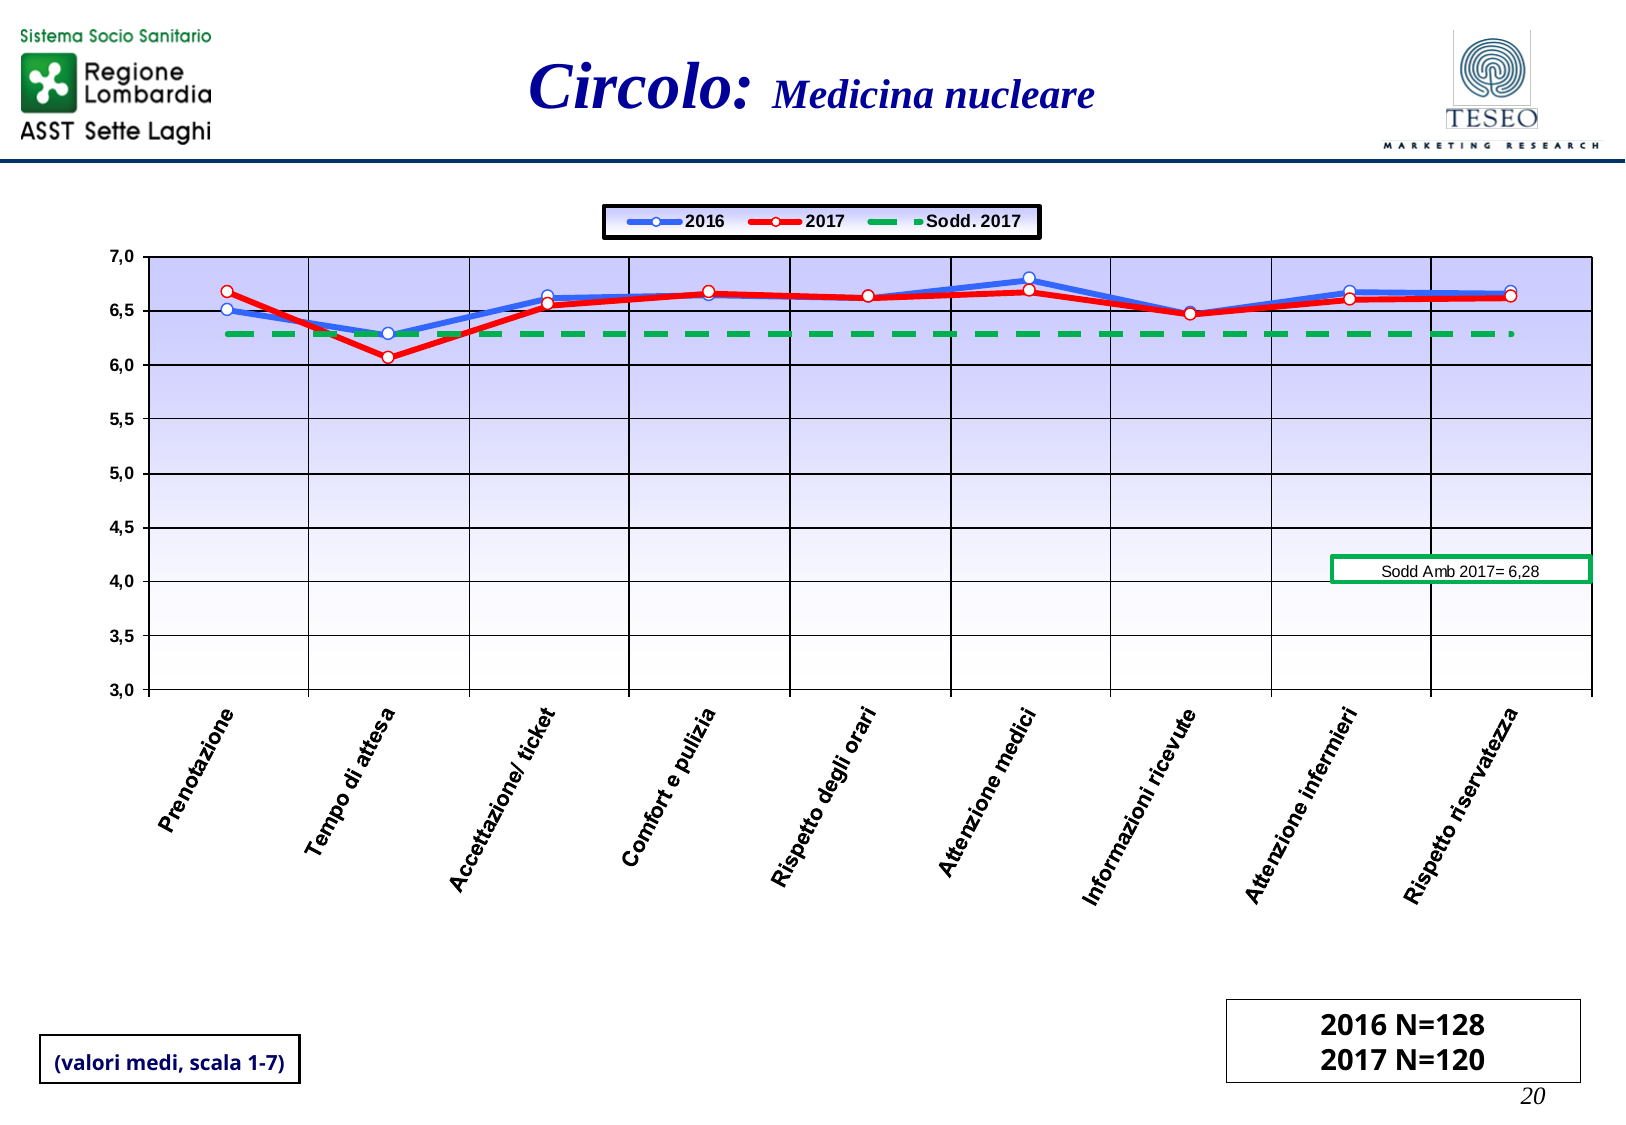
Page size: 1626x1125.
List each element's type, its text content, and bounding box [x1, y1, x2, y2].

picture [1381, 30, 1604, 149]
text_box Circolo: Medicina nucleare [268, 19, 1356, 144]
picture [37, 193, 1605, 1083]
picture [21, 26, 211, 148]
